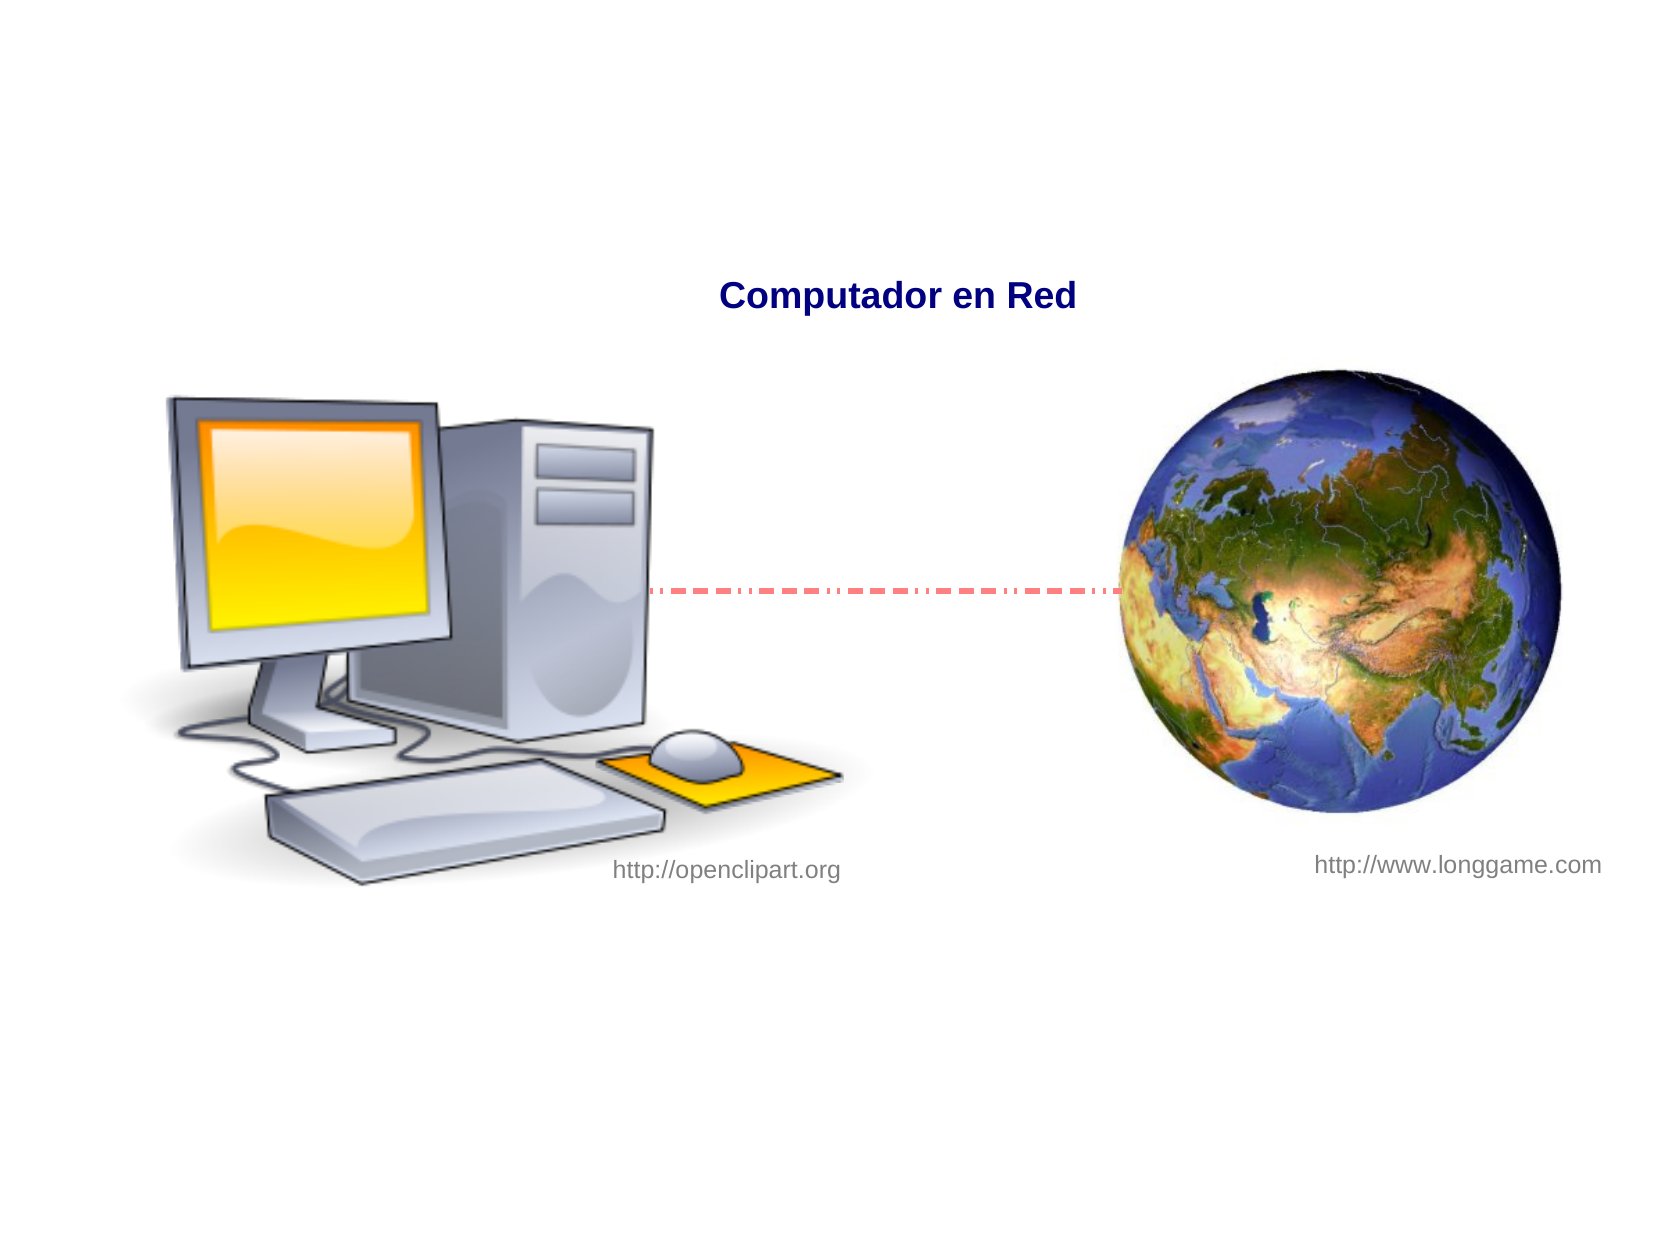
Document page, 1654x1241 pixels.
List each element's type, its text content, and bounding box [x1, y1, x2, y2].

picture [1030, 358, 1654, 827]
picture [112, 247, 880, 1016]
text_box Computador en Red [704, 266, 1093, 325]
text_box http://www.longgame.com [1299, 843, 1617, 886]
text_box http://openclipart.org [590, 848, 857, 892]
